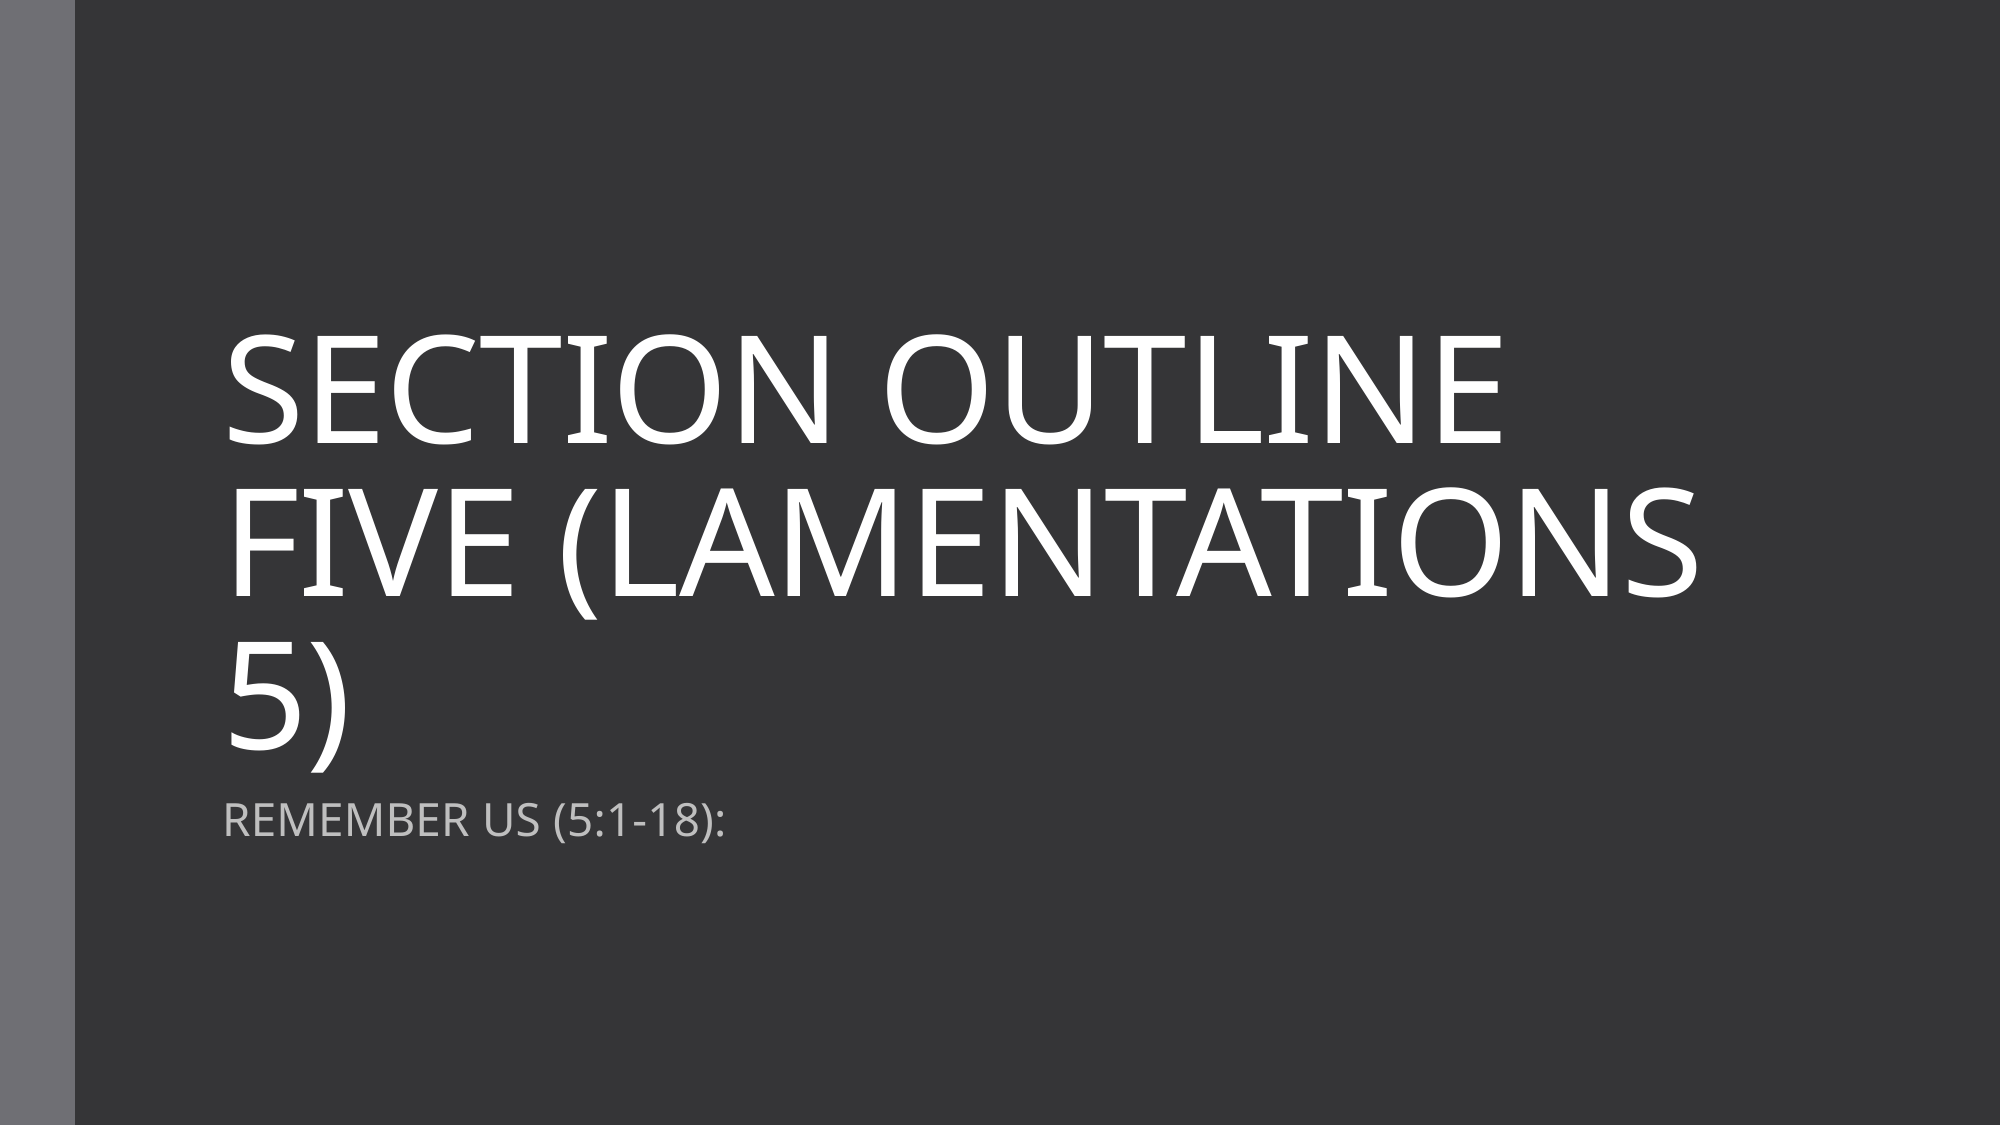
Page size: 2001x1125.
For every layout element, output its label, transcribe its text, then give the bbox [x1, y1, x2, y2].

subtitle REMEMBER US (5:1-18): [206, 787, 1752, 1066]
title SECTION OUTLINE FIVE (LAMENTATIONS 5) [206, 124, 1752, 787]
